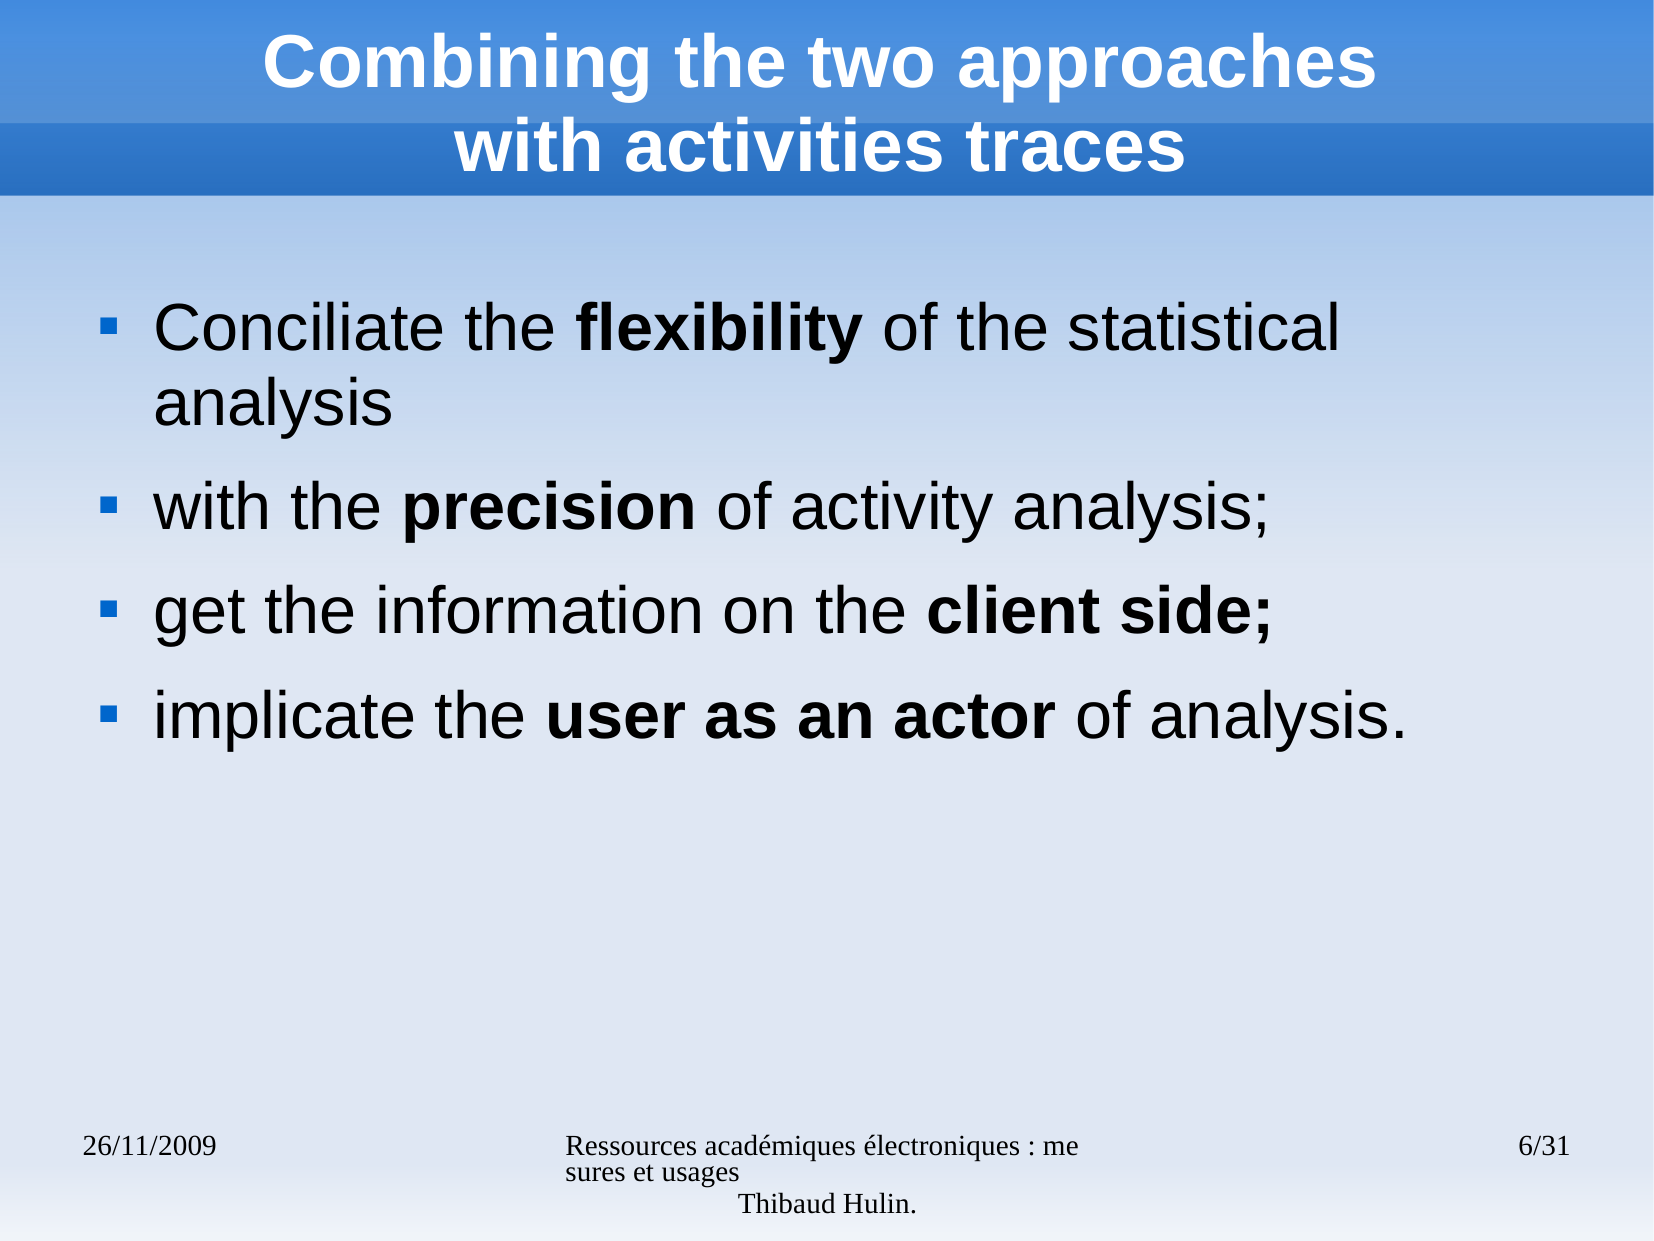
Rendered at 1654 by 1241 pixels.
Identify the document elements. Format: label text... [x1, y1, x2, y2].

picture [0, 0, 1654, 1241]
list Conciliate the flexibility of the statistical analysis with the precision of activity analysis; get the information on the client side; implicate the user as an actor of analysis. [82, 290, 1571, 1109]
title Combining the two approaches with activities traces [76, 7, 1565, 200]
